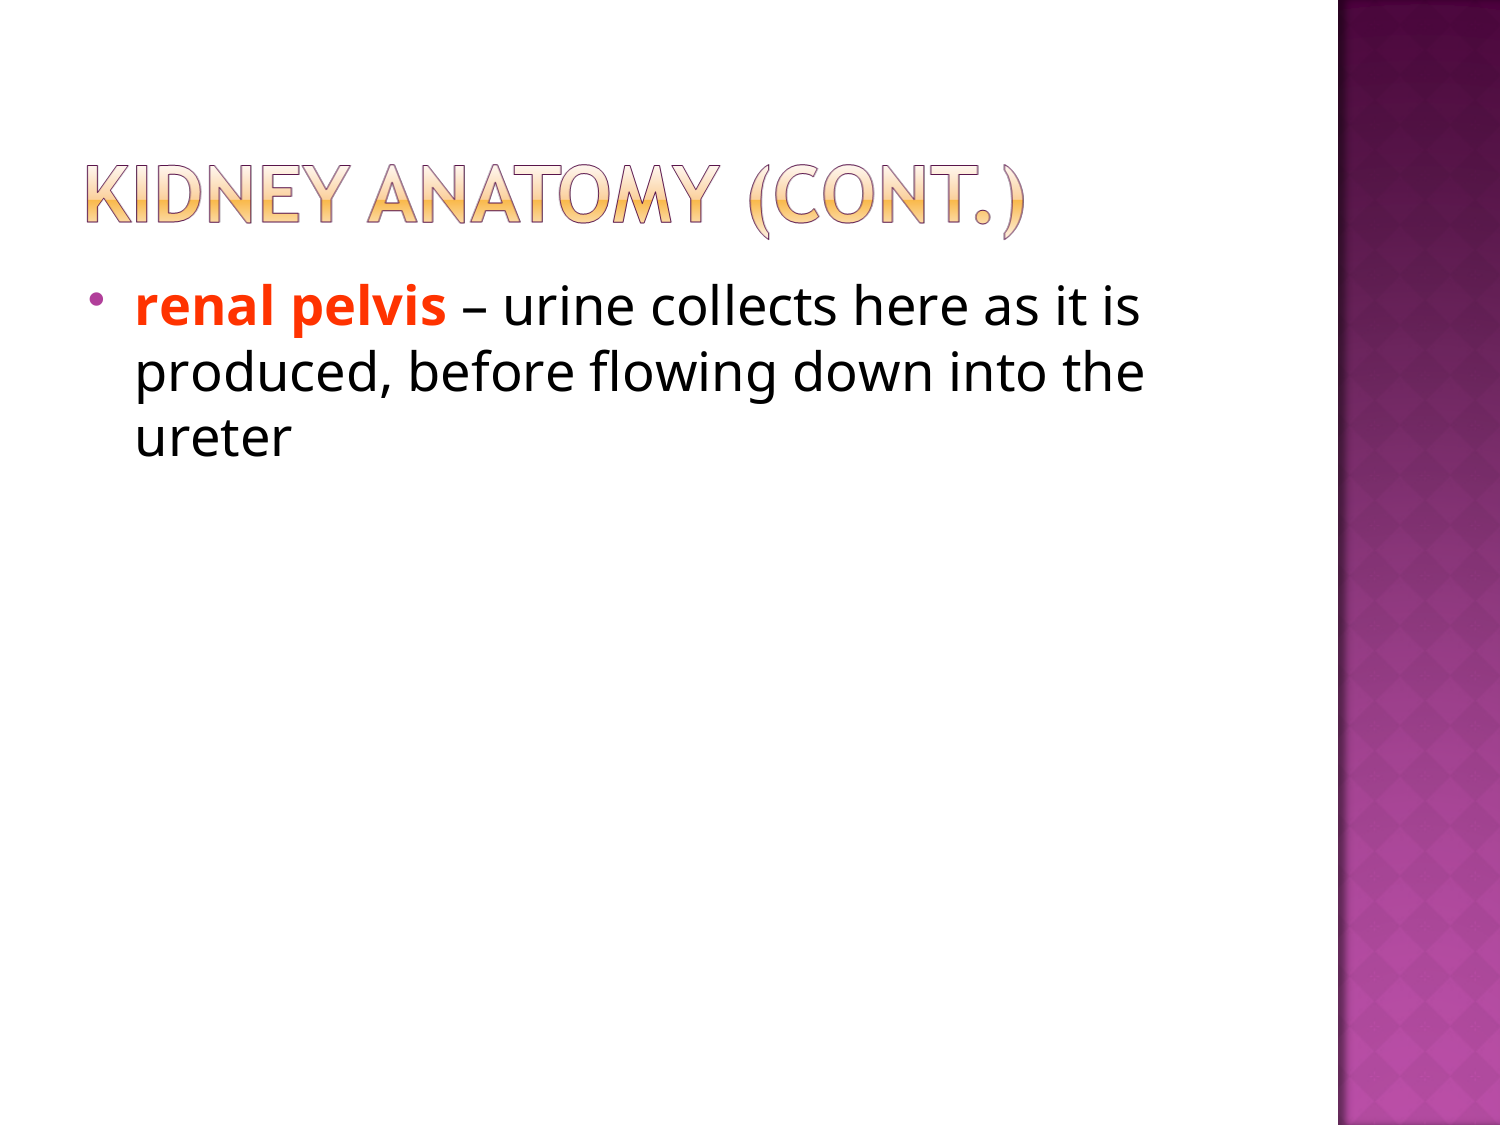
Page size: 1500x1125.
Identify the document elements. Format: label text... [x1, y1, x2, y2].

list renal pelvis – urine collects here as it is produced, before flowing down into the ureter [75, 263, 1263, 1060]
text_box [34, 52, 1265, 241]
picture [1337, 0, 1500, 1125]
